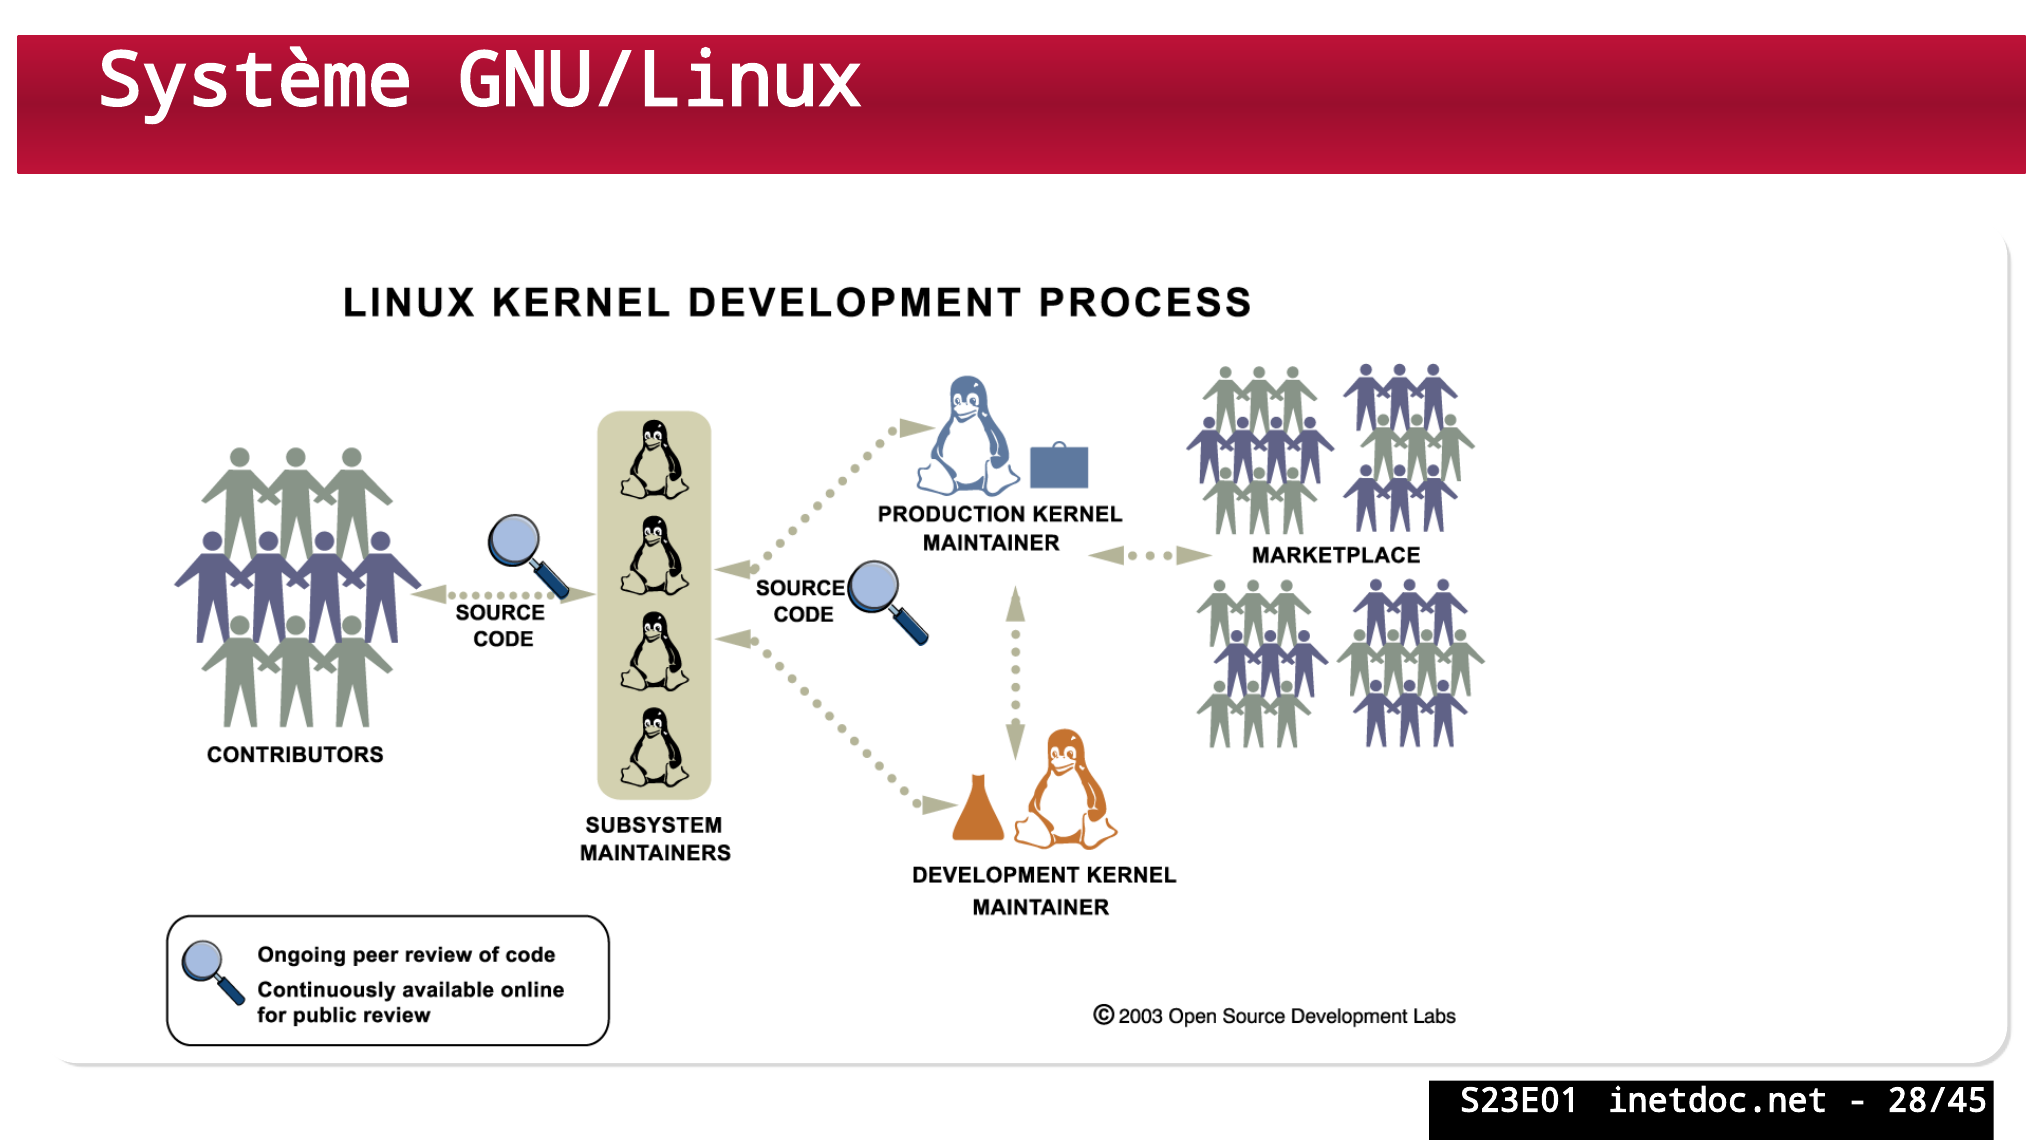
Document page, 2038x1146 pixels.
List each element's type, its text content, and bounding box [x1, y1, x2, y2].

picture [121, 232, 1535, 1061]
text_box Système GNU/Linux [17, 35, 2026, 174]
text_box [38, 218, 2008, 1064]
text_box S23E01 inetdoc.net - <numéro>/45 [1429, 1080, 1994, 1140]
